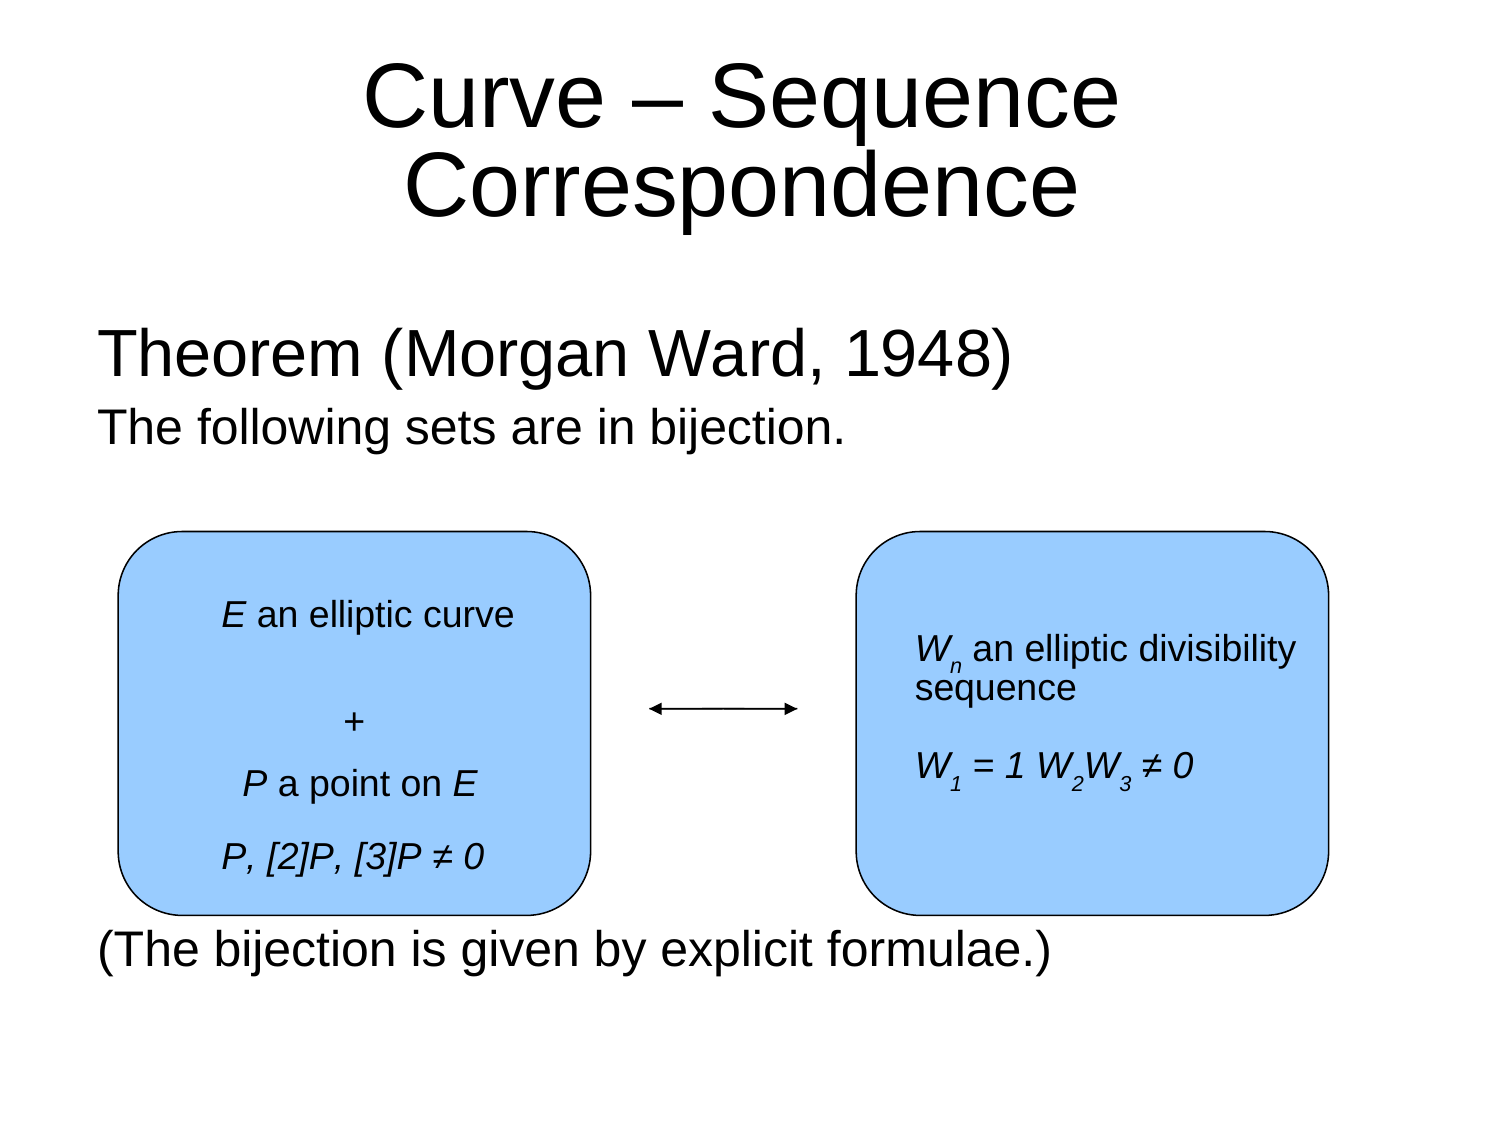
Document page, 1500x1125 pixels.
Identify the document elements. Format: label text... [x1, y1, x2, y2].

text_box P a point on E P, [2]P, [3]P ≠ 0 [206, 760, 500, 896]
title Curve – Sequence Correspondence [67, 46, 1418, 245]
text_box Wn an elliptic divisibility sequence W1 = 1 W2W3 ≠ 0 [899, 620, 1312, 818]
text_box E an elliptic curve [206, 590, 530, 648]
text_box [856, 531, 1329, 916]
text_box + [118, 531, 591, 916]
list Theorem (Morgan Ward, 1948)‏ The following sets are in bijection. (The bijection is given by explicit formulae.)‏ [97, 324, 1447, 1102]
